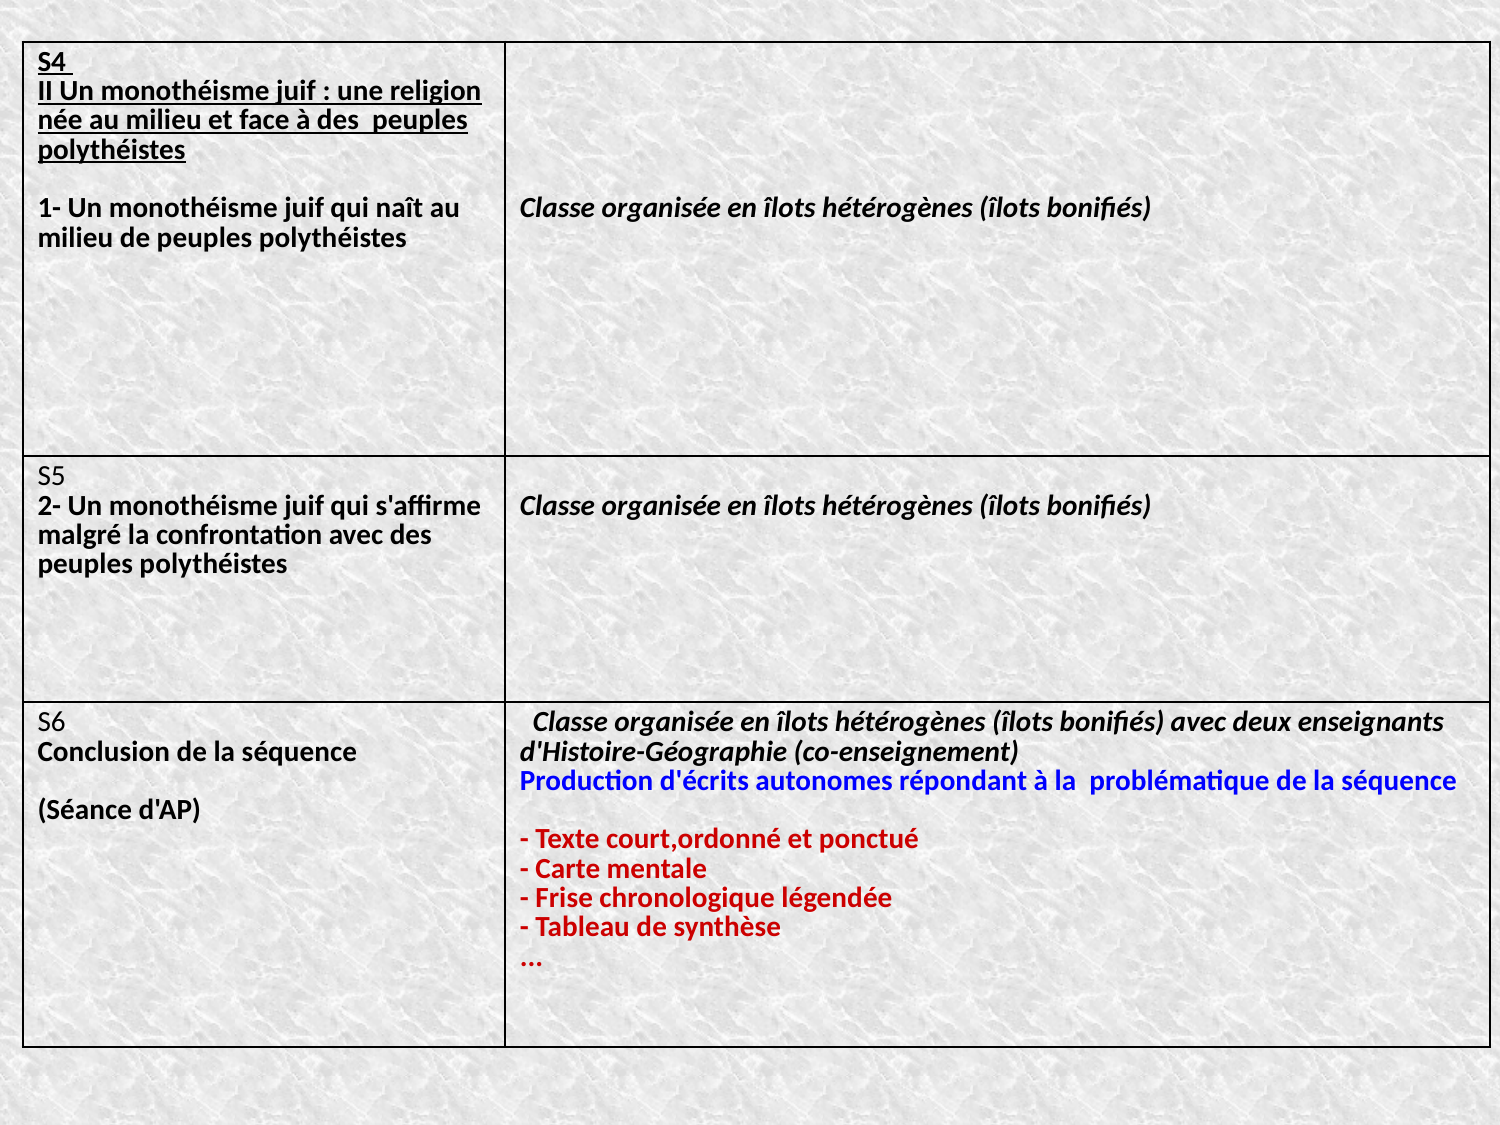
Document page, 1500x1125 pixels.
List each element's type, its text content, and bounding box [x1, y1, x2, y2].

table_header S4 II Un monothéisme juif : une religion née au milieu et face à des peuples polythéistes 1- Un monothéisme juif qui naît au milieu de peuples polythéistes [24, 43, 504, 455]
table_cell Classe organisée en îlots hétérogènes (îlots bonifiés) [506, 457, 1489, 701]
table_cell Classe organisée en îlots hétérogènes (îlots bonifiés) avec deux enseignants d'Histoire-Géographie (co-enseignement) Production d'écrits autonomes répondant à la problématique de la séquence - Texte court,ordonné et ponctué - Carte mentale - Frise chronologique légendée - Tableau de synthèse ... [506, 703, 1489, 1046]
table_cell S5 2- Un monothéisme juif qui s'affirme malgré la confrontation avec des peuples polythéistes [24, 457, 504, 701]
picture [0, 0, 1500, 1125]
table_header Classe organisée en îlots hétérogènes (îlots bonifiés) [506, 43, 1489, 455]
table_cell S6 Conclusion de la séquence (Séance d'AP) [24, 703, 504, 1046]
